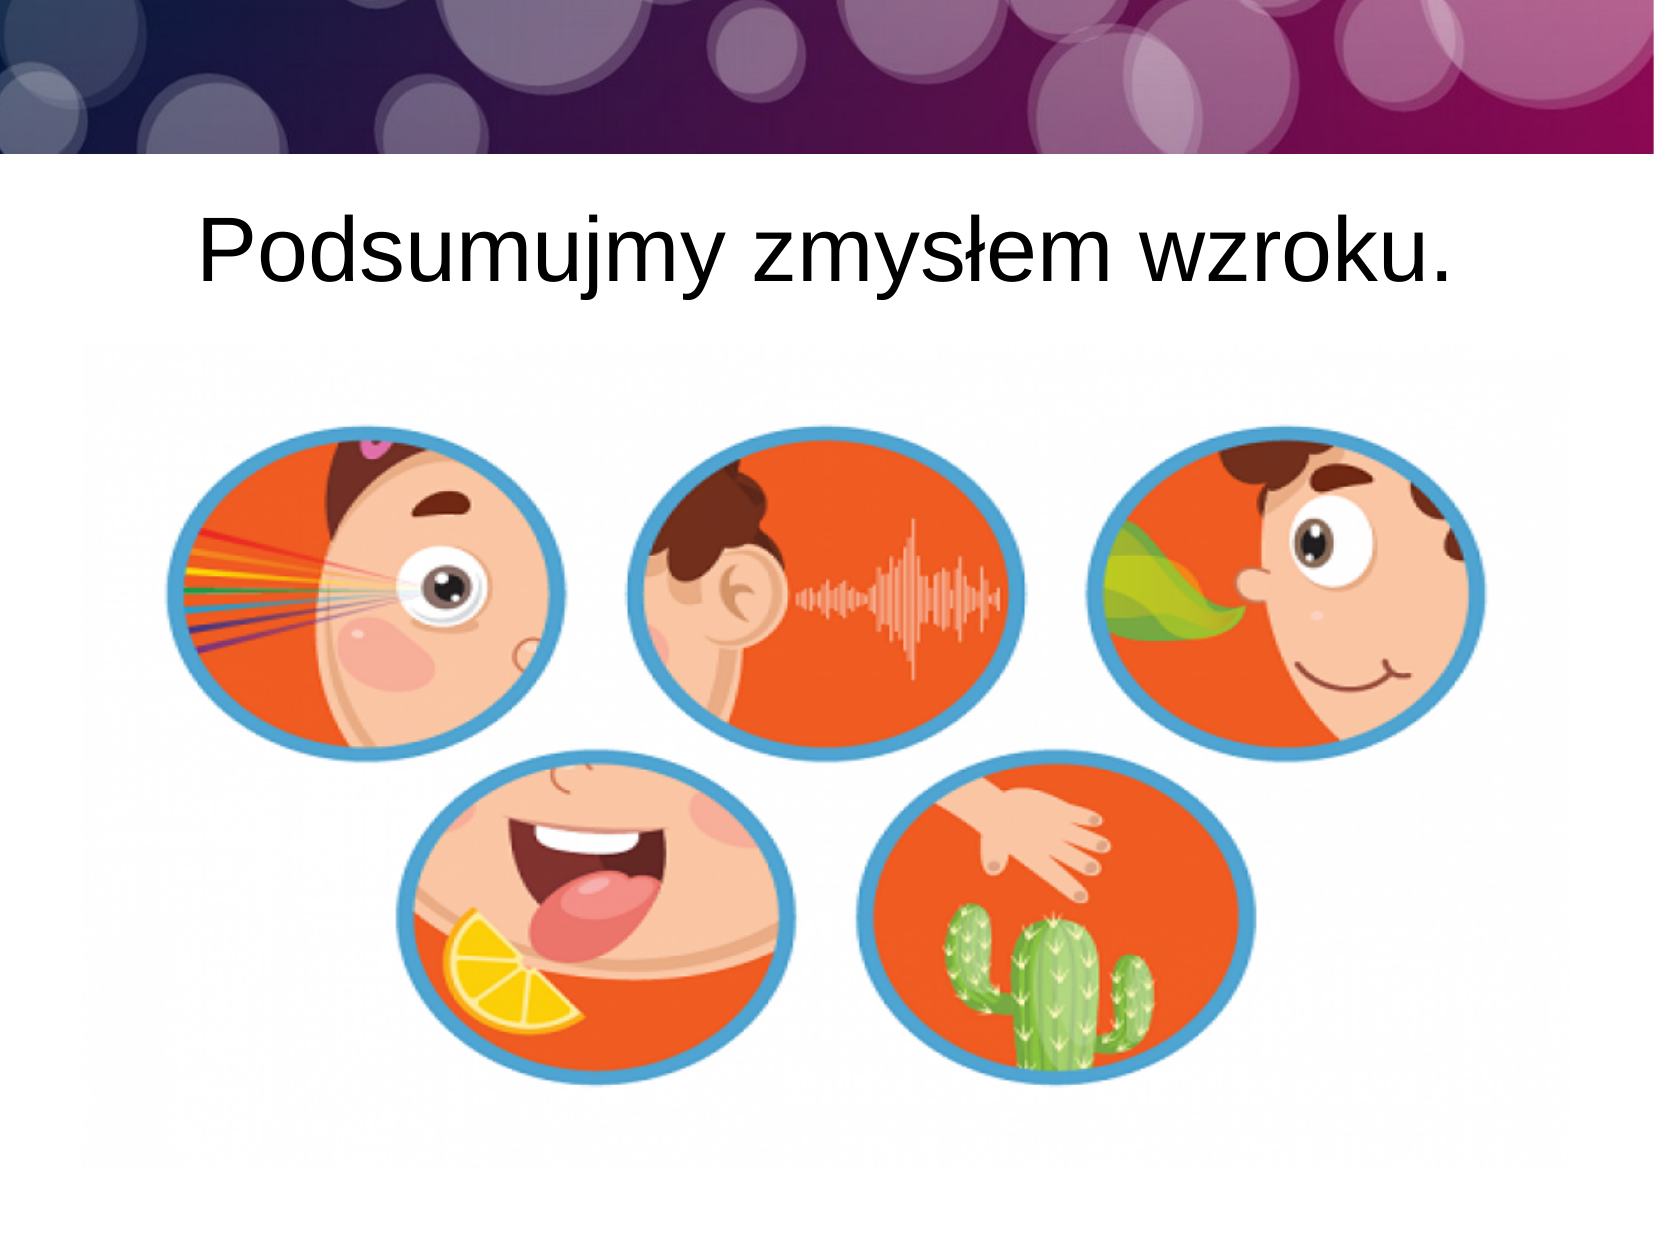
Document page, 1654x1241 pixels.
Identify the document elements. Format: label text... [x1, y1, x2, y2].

title Podsumujmy zmysłem wzroku. [82, 159, 1571, 331]
picture [82, 342, 1571, 1170]
